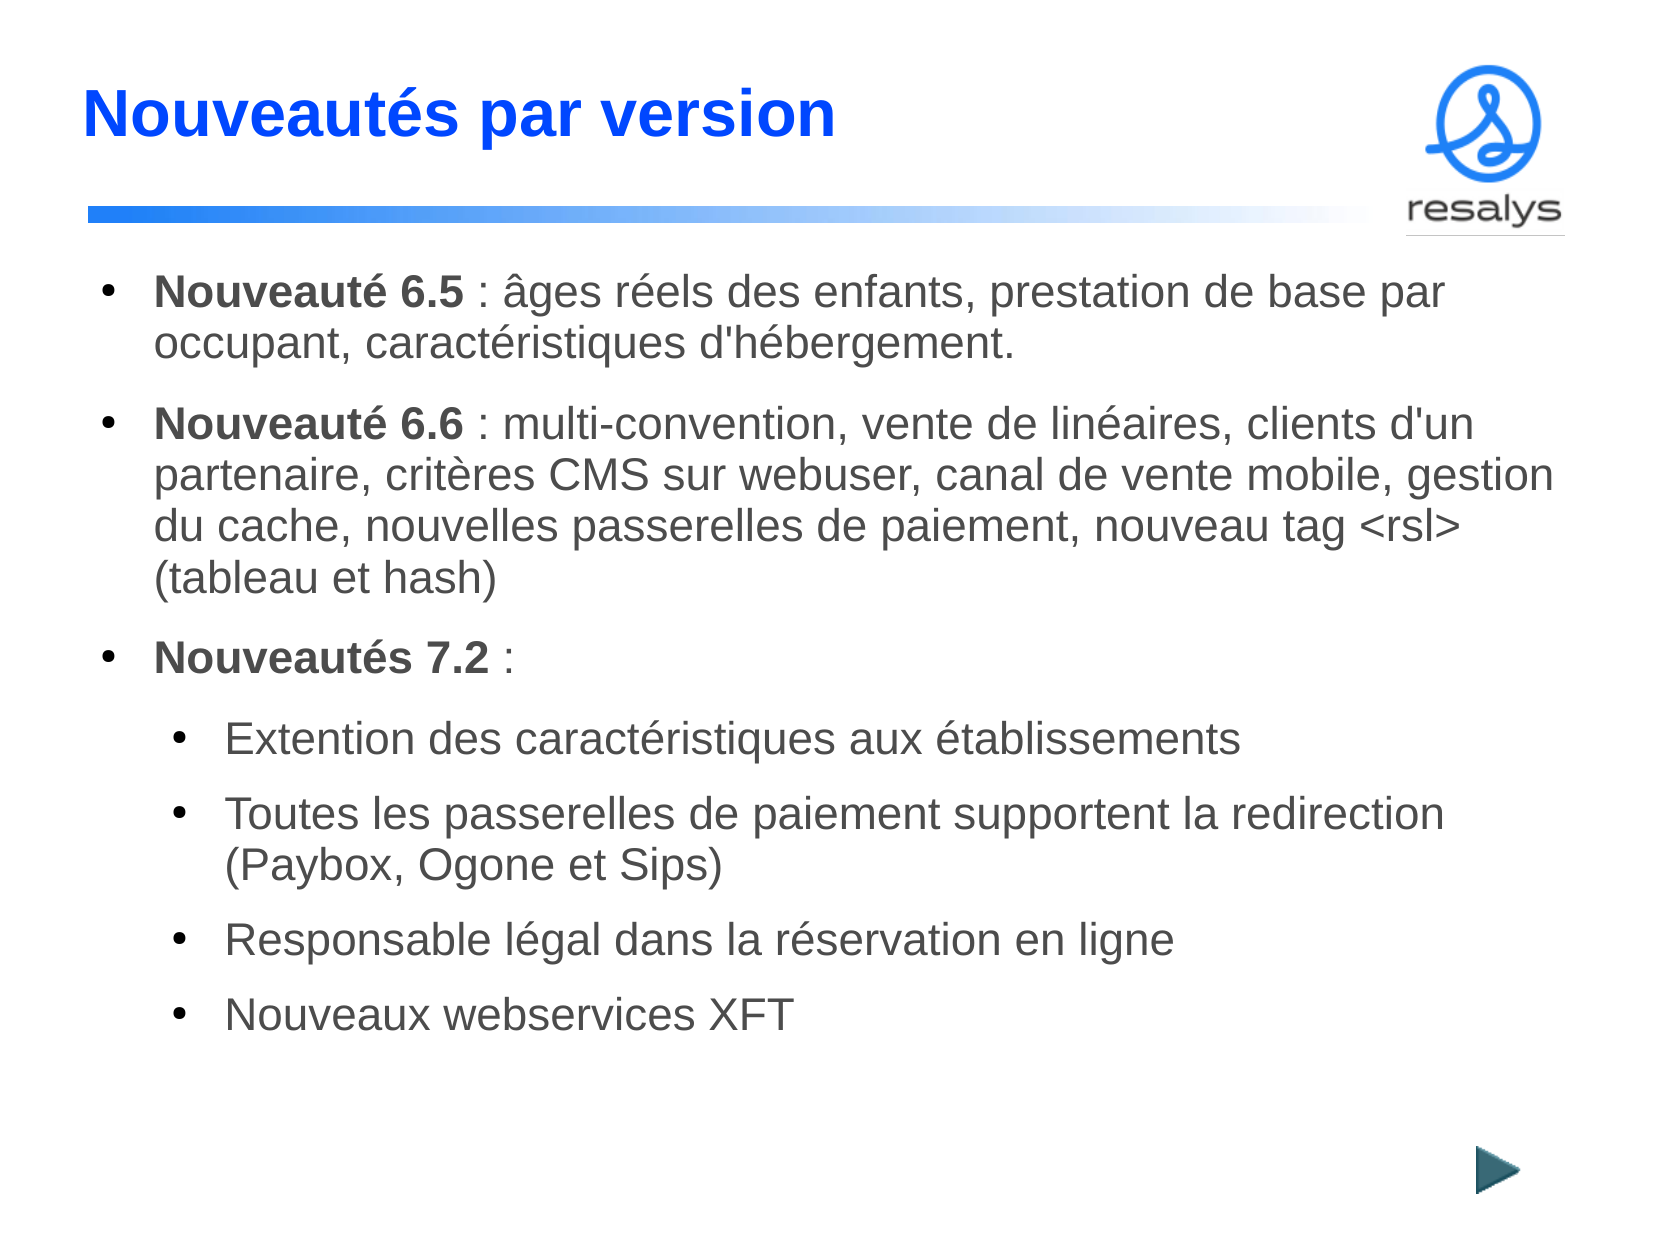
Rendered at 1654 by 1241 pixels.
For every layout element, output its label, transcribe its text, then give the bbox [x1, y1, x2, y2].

picture [88, 58, 1565, 237]
title Nouveautés par version [82, 49, 1359, 178]
picture [1476, 1146, 1524, 1194]
list Nouveauté 6.5 : âges réels des enfants, prestation de base par occupant, caractéristiques d'hébergement. Nouveauté 6.6 : multi-convention, vente de linéaires, clients d'un partenaire, critères CMS sur webuser, canal de vente mobile, gestion du cache, nouvelles passerelles de paiement, nouveau tag <rsl> (tableau et hash) Nouveautés 7.2 : Extention des caractéristiques aux établissements Toutes les passerelles de paiement supportent la redirection (Paybox, Ogone et Sips) Responsable légal dans la réservation en ligne Nouveaux webservices XFT [82, 265, 1571, 1198]
